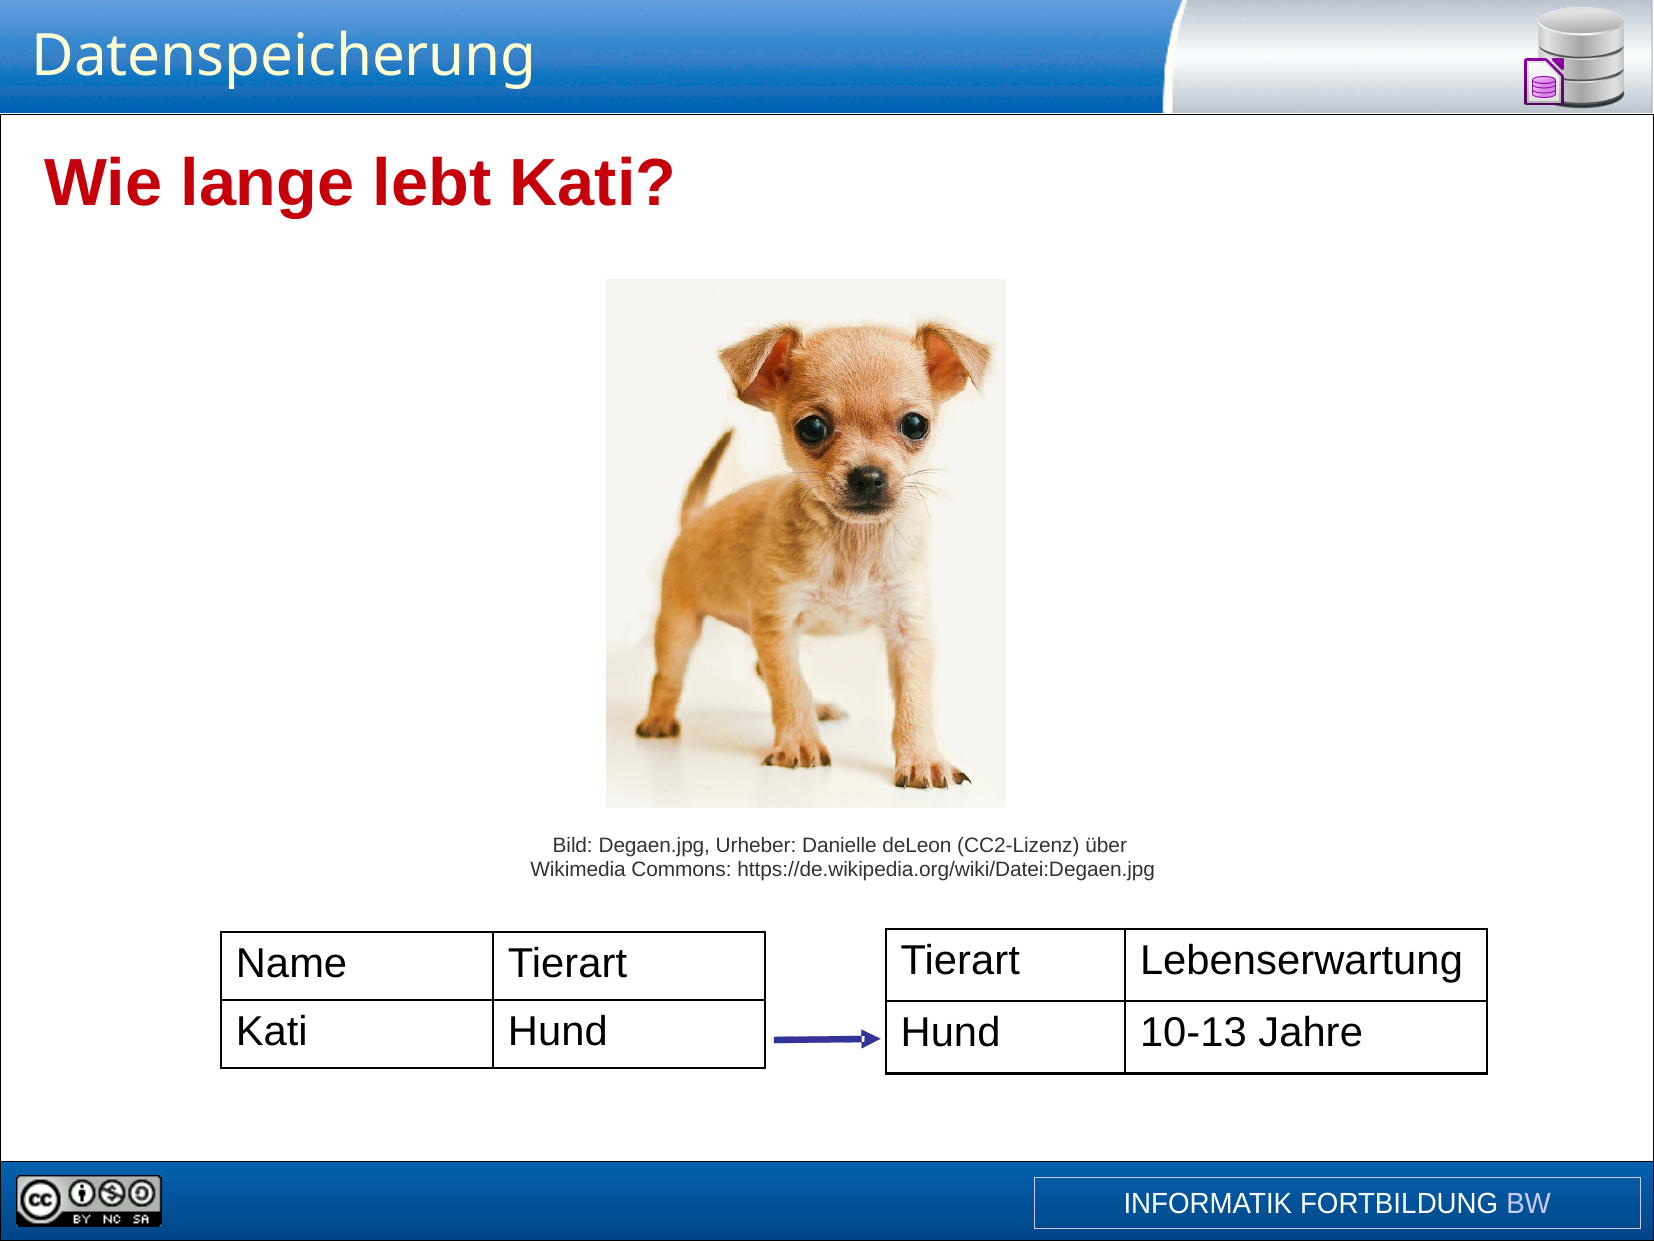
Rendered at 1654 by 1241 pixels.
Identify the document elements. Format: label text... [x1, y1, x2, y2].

table_cell Kati [222, 1001, 492, 1067]
table_header Tierart [887, 930, 1124, 1000]
text_box Bild: Degaen.jpg, Urheber: Danielle deLeon (CC2-Lizenz) über Wikimedia Commons: https://de.wikipedia.org/wiki/Datei:Degaen.jpg [442, 826, 1243, 888]
table_header Tierart [494, 933, 764, 999]
picture [771, 1026, 885, 1054]
list Wie lange lebt Kati? [32, 145, 1472, 306]
table_header Name [222, 933, 492, 999]
picture [0, 0, 1654, 113]
table_header Lebenserwartung [1126, 930, 1486, 1000]
picture [606, 306, 1006, 808]
table_cell Hund [887, 1002, 1124, 1072]
picture [16, 1175, 162, 1227]
table_cell 10-13 Jahre [1126, 1002, 1486, 1072]
table_cell Hund [494, 1001, 764, 1067]
title Datenspeicherung [31, 14, 1151, 92]
